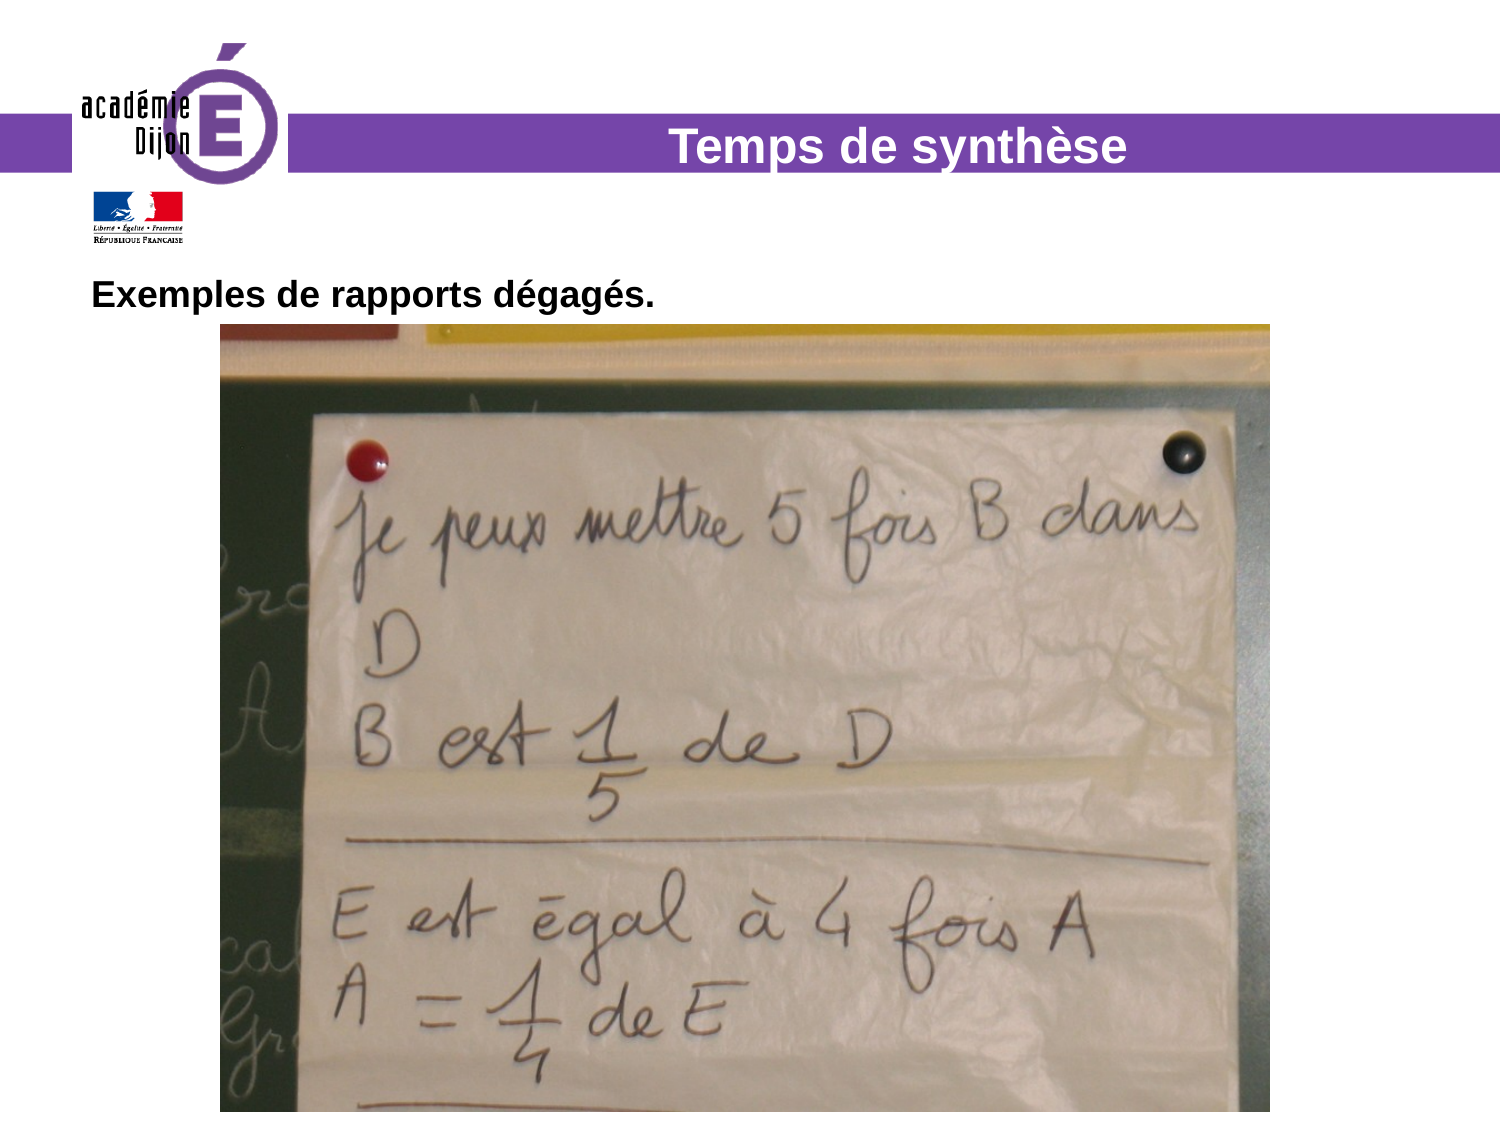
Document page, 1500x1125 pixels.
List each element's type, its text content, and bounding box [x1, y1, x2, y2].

picture [82, 43, 278, 243]
list Exemples de rapports dégagés. [75, 262, 1425, 1005]
title Temps de synthèse [366, 106, 1431, 178]
picture [220, 324, 1270, 1112]
